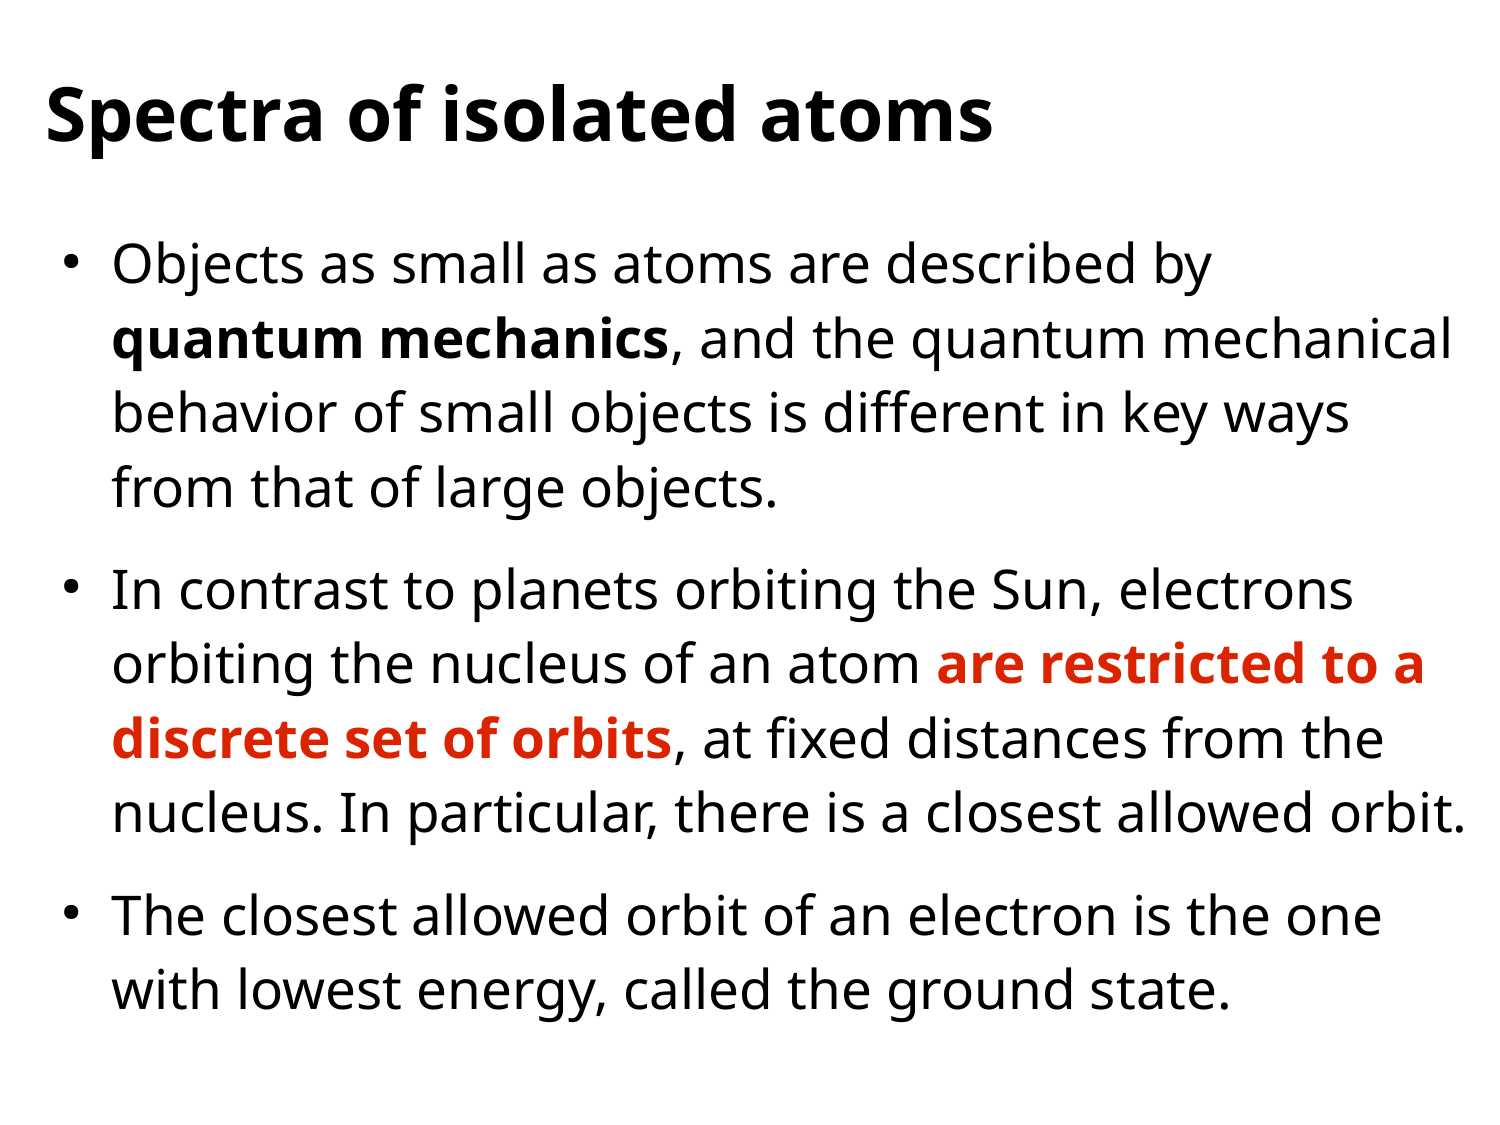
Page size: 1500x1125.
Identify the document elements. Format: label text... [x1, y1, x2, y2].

title Spectra of isolated atoms [45, 68, 1471, 157]
list Objects as small as atoms are described by quantum mechanics, and the quantum mechanical behavior of small objects is different in key ways from that of large objects. In contrast to planets orbiting the Sun, electrons orbiting the nucleus of an atom are restricted to a discrete set of orbits, at fixed distances from the nucleus. In particular, there is a closest allowed orbit. The closest allowed orbit of an electron is the one with lowest energy, called the ground state. [45, 224, 1471, 1081]
